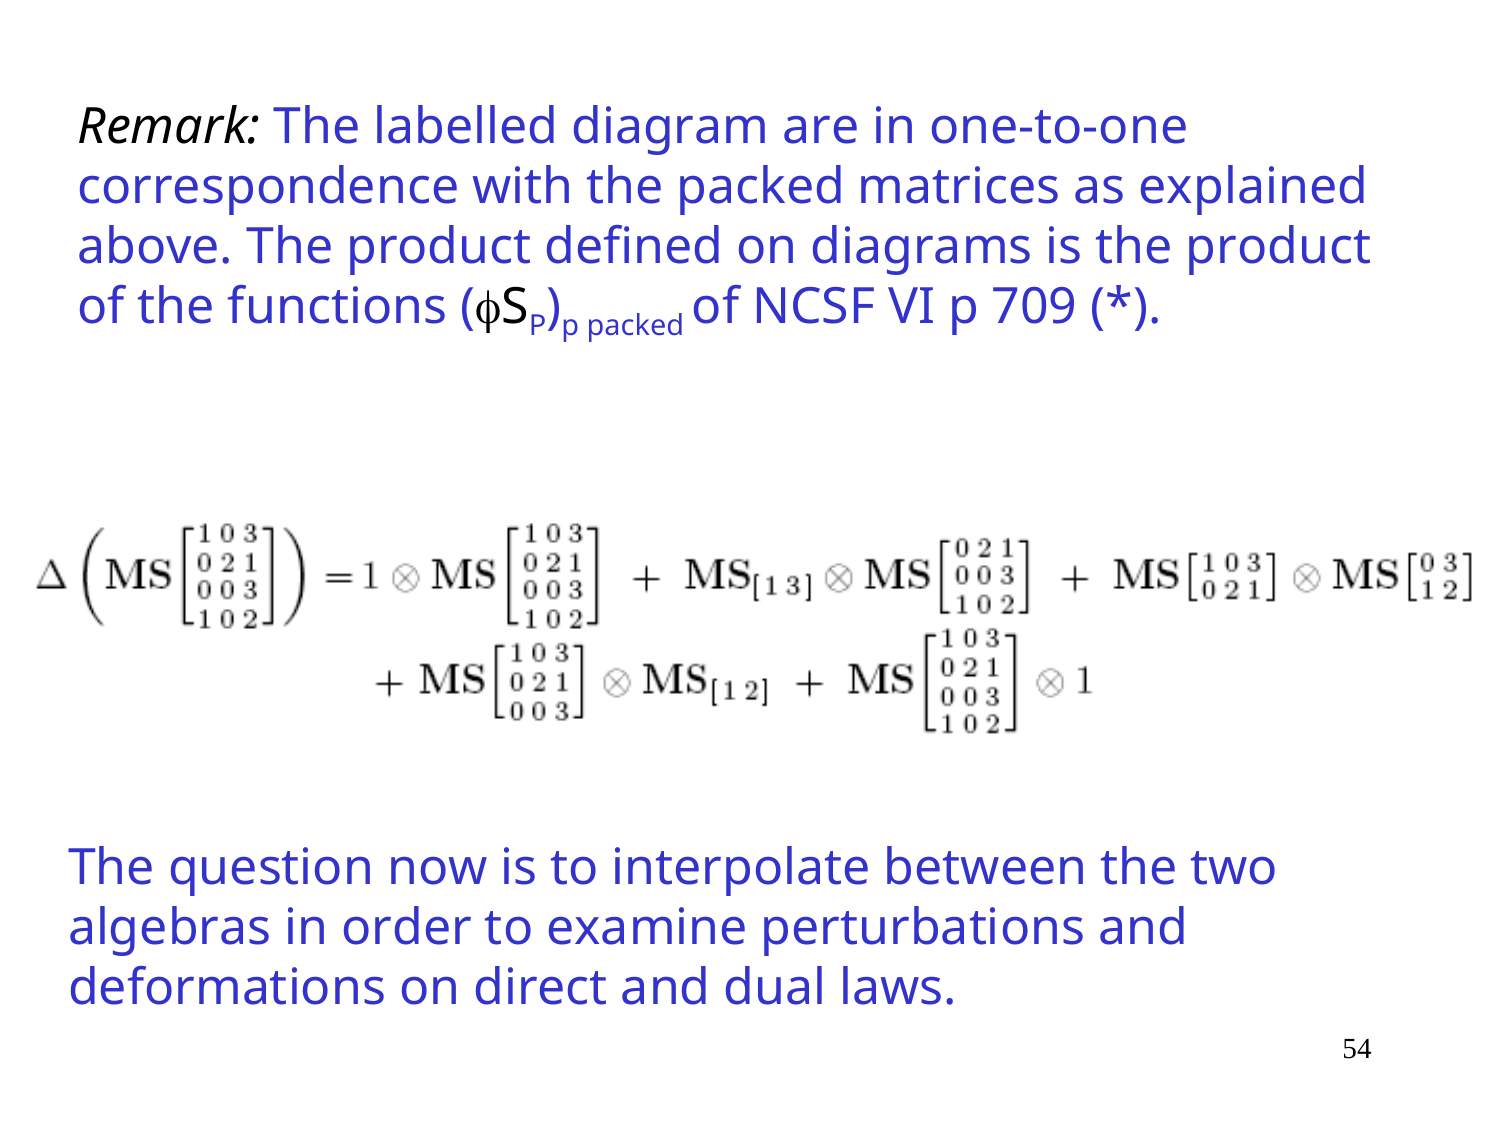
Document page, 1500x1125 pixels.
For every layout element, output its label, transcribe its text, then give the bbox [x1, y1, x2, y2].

text_box Remark: The labelled diagram are in one-to-one correspondence with the packed matrices as explained above. The product defined on diagrams is the product of the functions (SP)p packed of NCSF VI p 709 (*). [62, 85, 1438, 350]
picture [0, 499, 1500, 763]
text_box The question now is to interpolate between the two algebras in order to examine perturbations and deformations on direct and dual laws. [53, 826, 1397, 1022]
